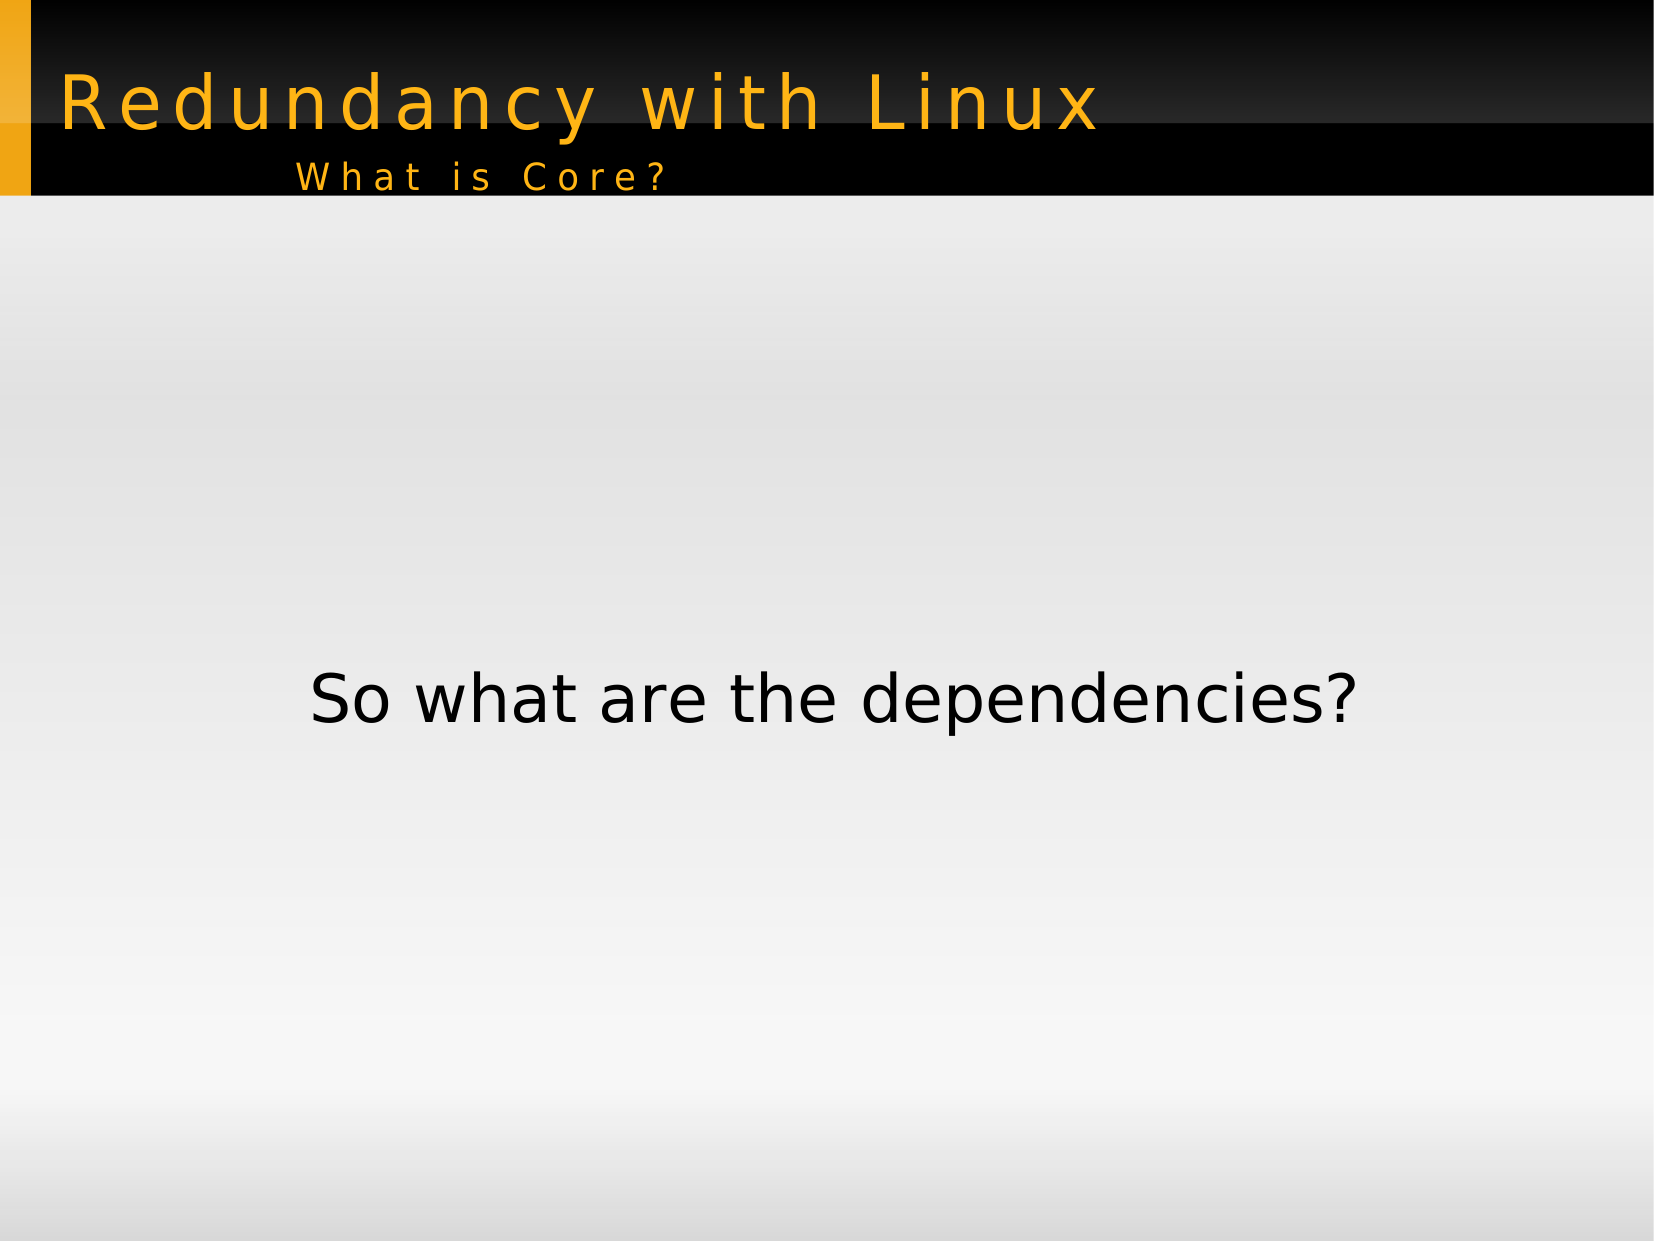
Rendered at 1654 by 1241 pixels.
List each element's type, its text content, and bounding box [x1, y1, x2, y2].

title Redundancy with Linux [59, 29, 1270, 178]
title What is Core? [295, 118, 1063, 237]
subtitle So what are the dependencies? [82, 290, 1571, 1109]
picture [0, 0, 1654, 1241]
